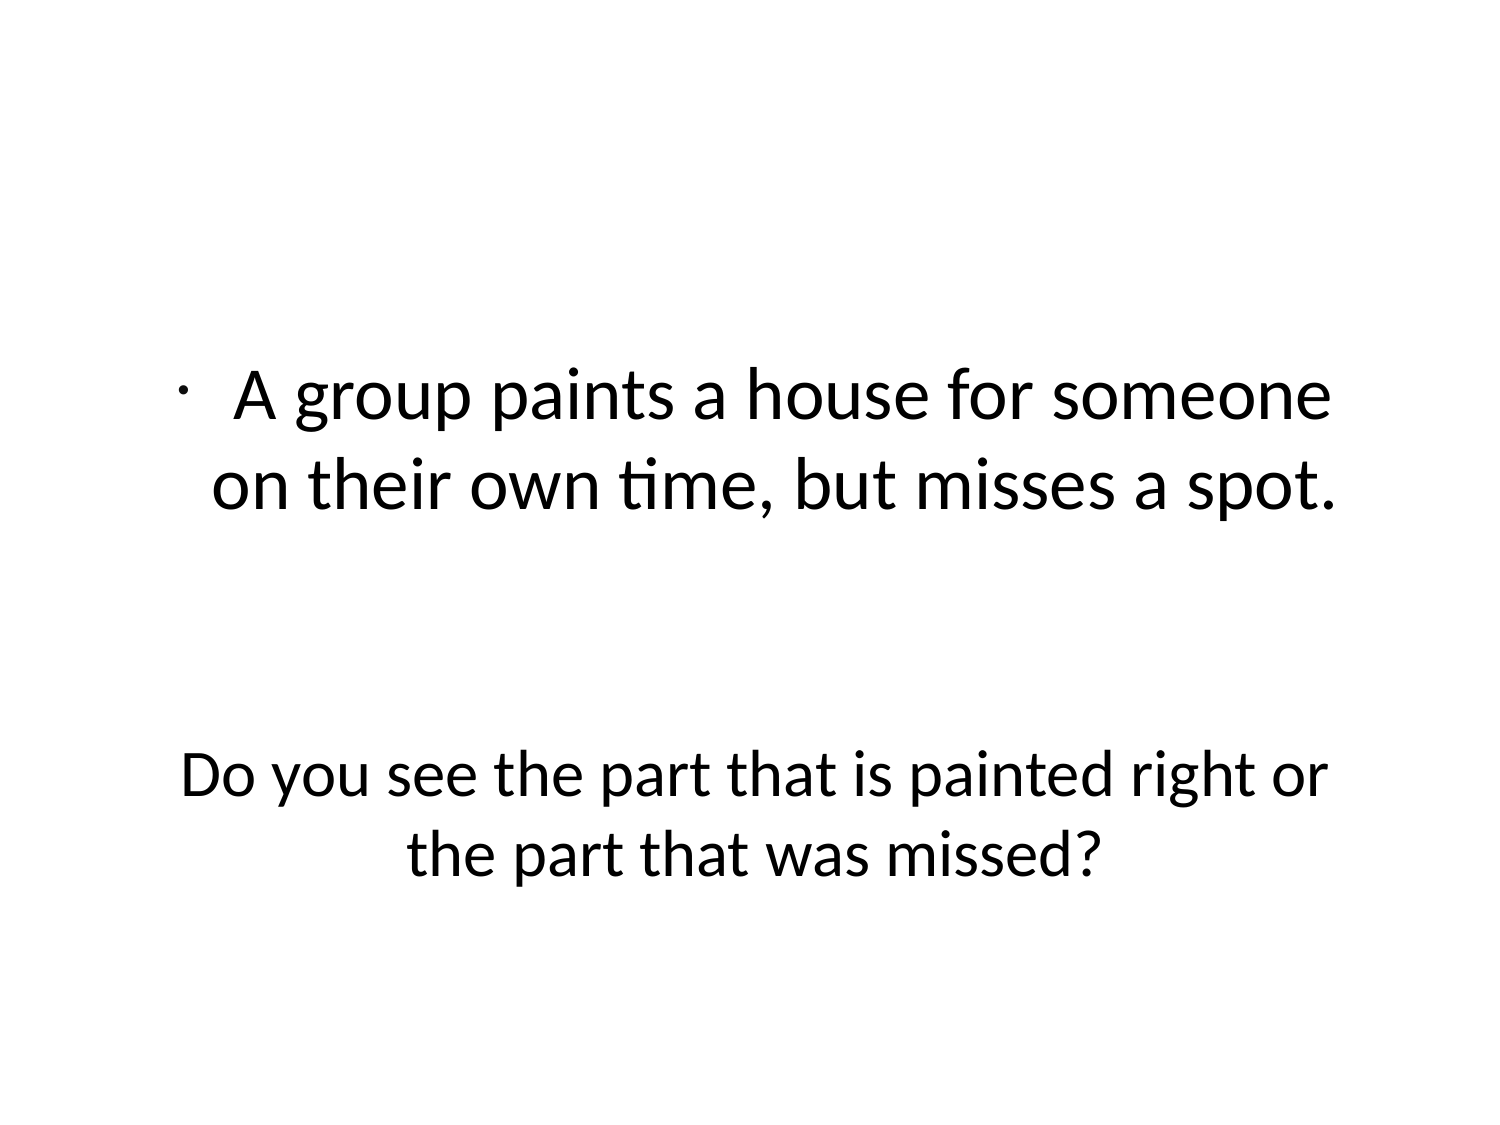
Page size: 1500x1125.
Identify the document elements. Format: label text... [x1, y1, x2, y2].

title Do you see the part that is painted right or the part that was missed? [118, 722, 1394, 947]
list A group paints a house for someone on their own time, but misses a spot. [118, 337, 1394, 638]
